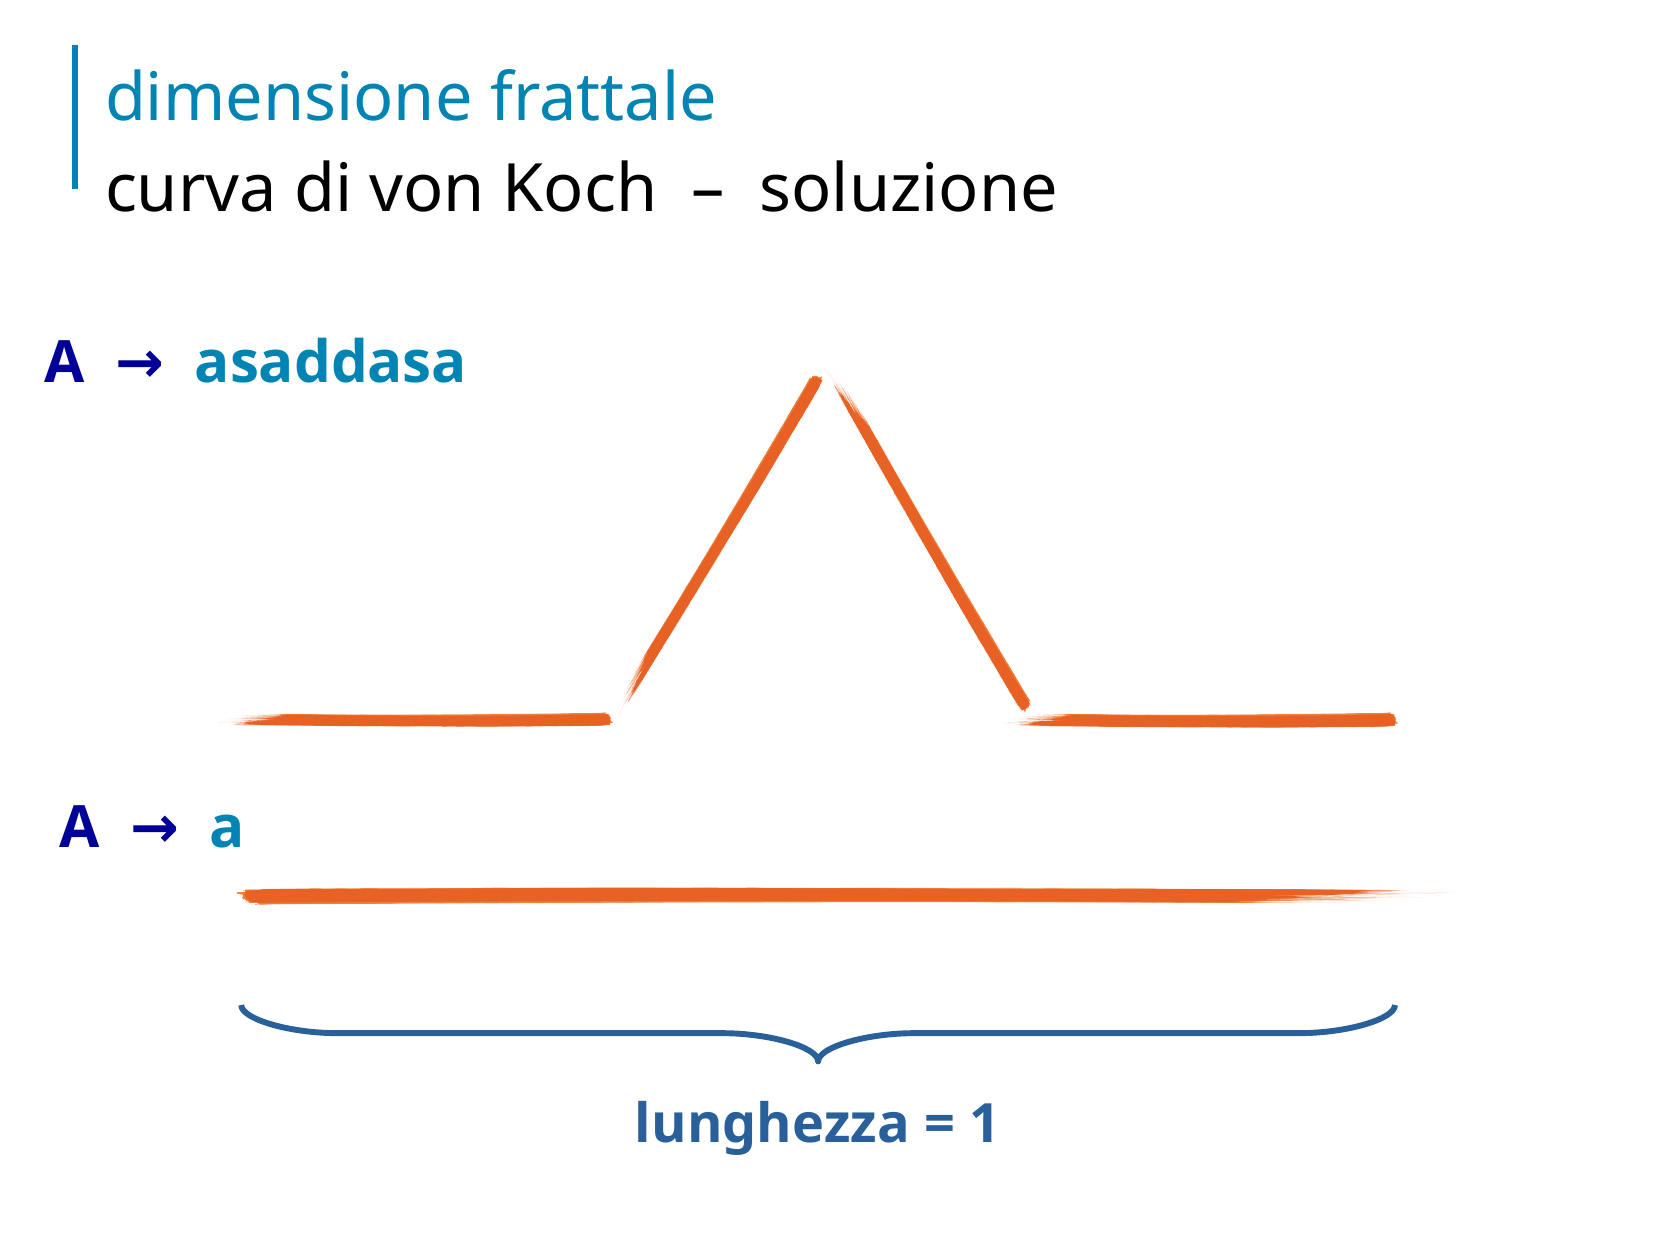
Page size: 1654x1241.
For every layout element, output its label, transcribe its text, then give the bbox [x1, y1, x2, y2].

text_box lunghezza = 1 [628, 1081, 1007, 1161]
text_box A → asaddasa [30, 315, 525, 406]
picture [216, 363, 1398, 728]
picture [236, 887, 1454, 905]
title dimensione frattale curva di von Koch – soluzione [105, 49, 1571, 200]
text_box A → a [45, 780, 270, 871]
